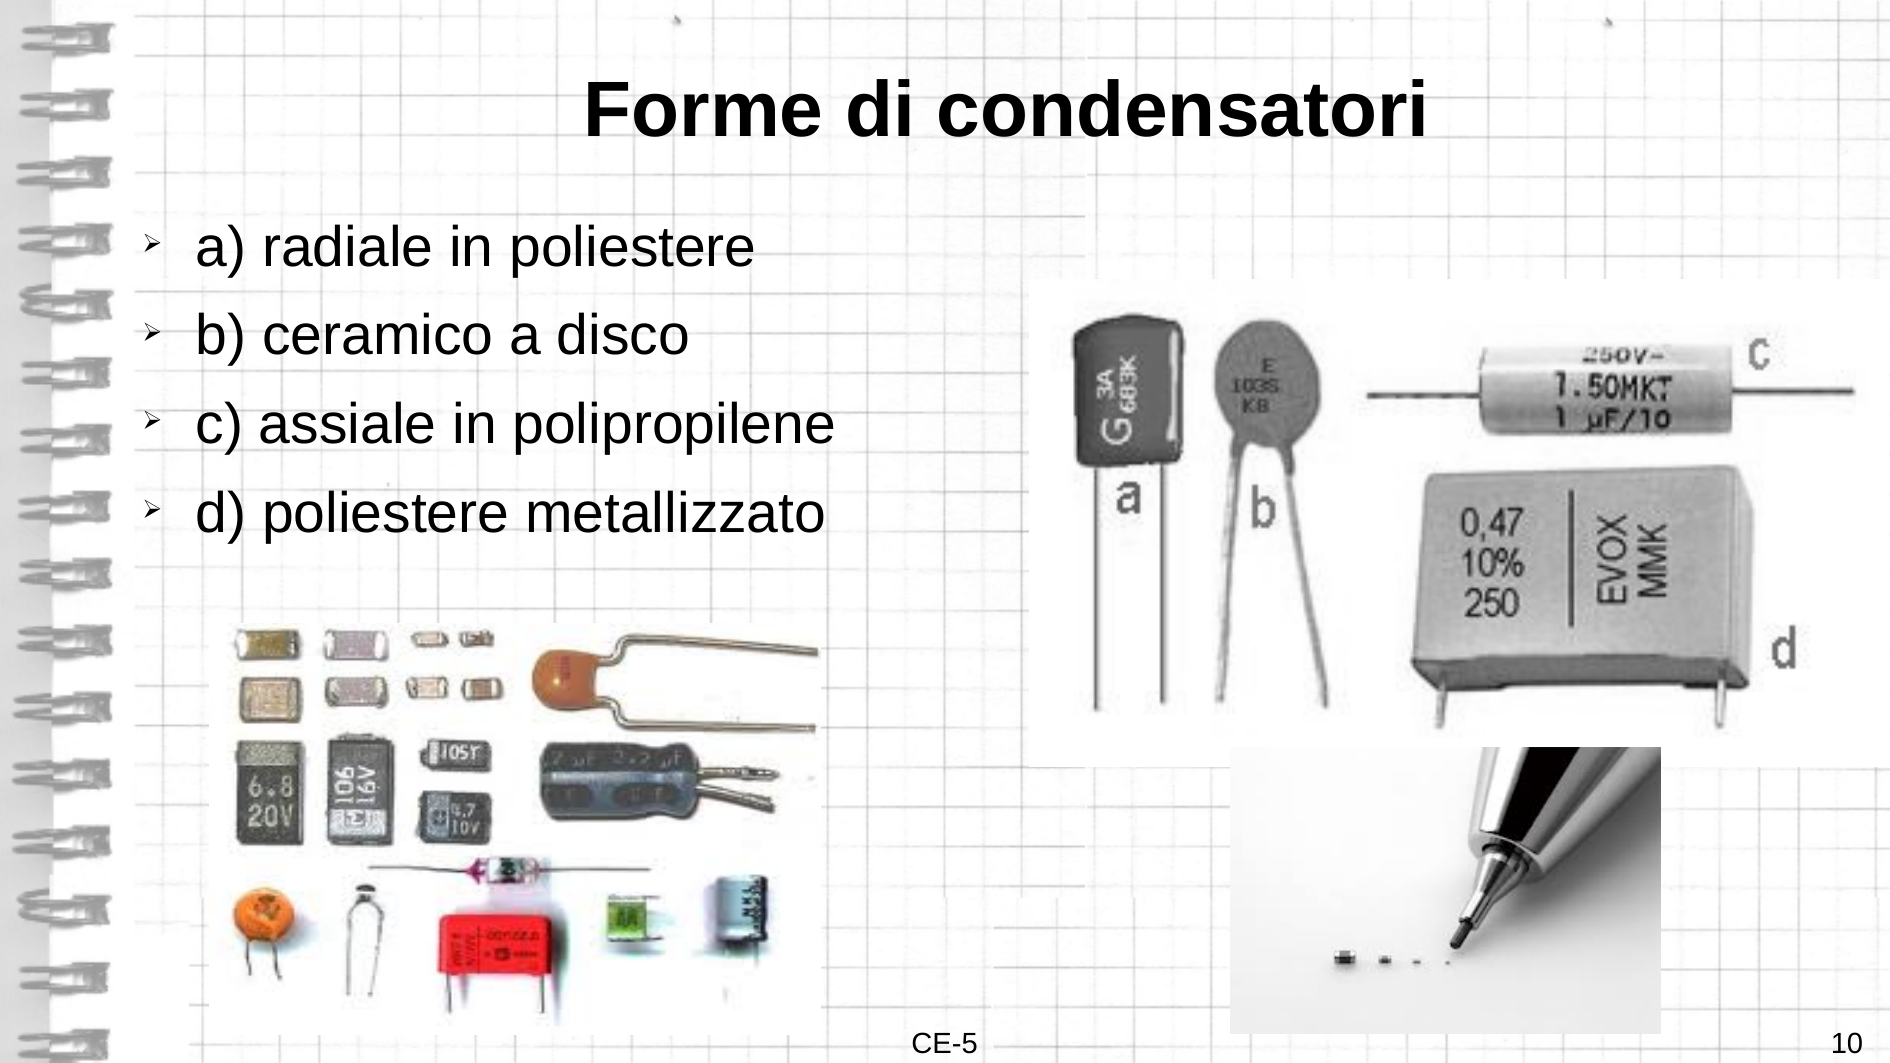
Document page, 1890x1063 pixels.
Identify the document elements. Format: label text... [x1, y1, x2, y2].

title Forme di condensatori [124, 20, 1890, 198]
picture [0, 0, 1890, 1063]
list a) radiale in poliestere b) ceramico a disco c) assiale in polipropilene d) poliestere metallizzato [124, 214, 986, 832]
